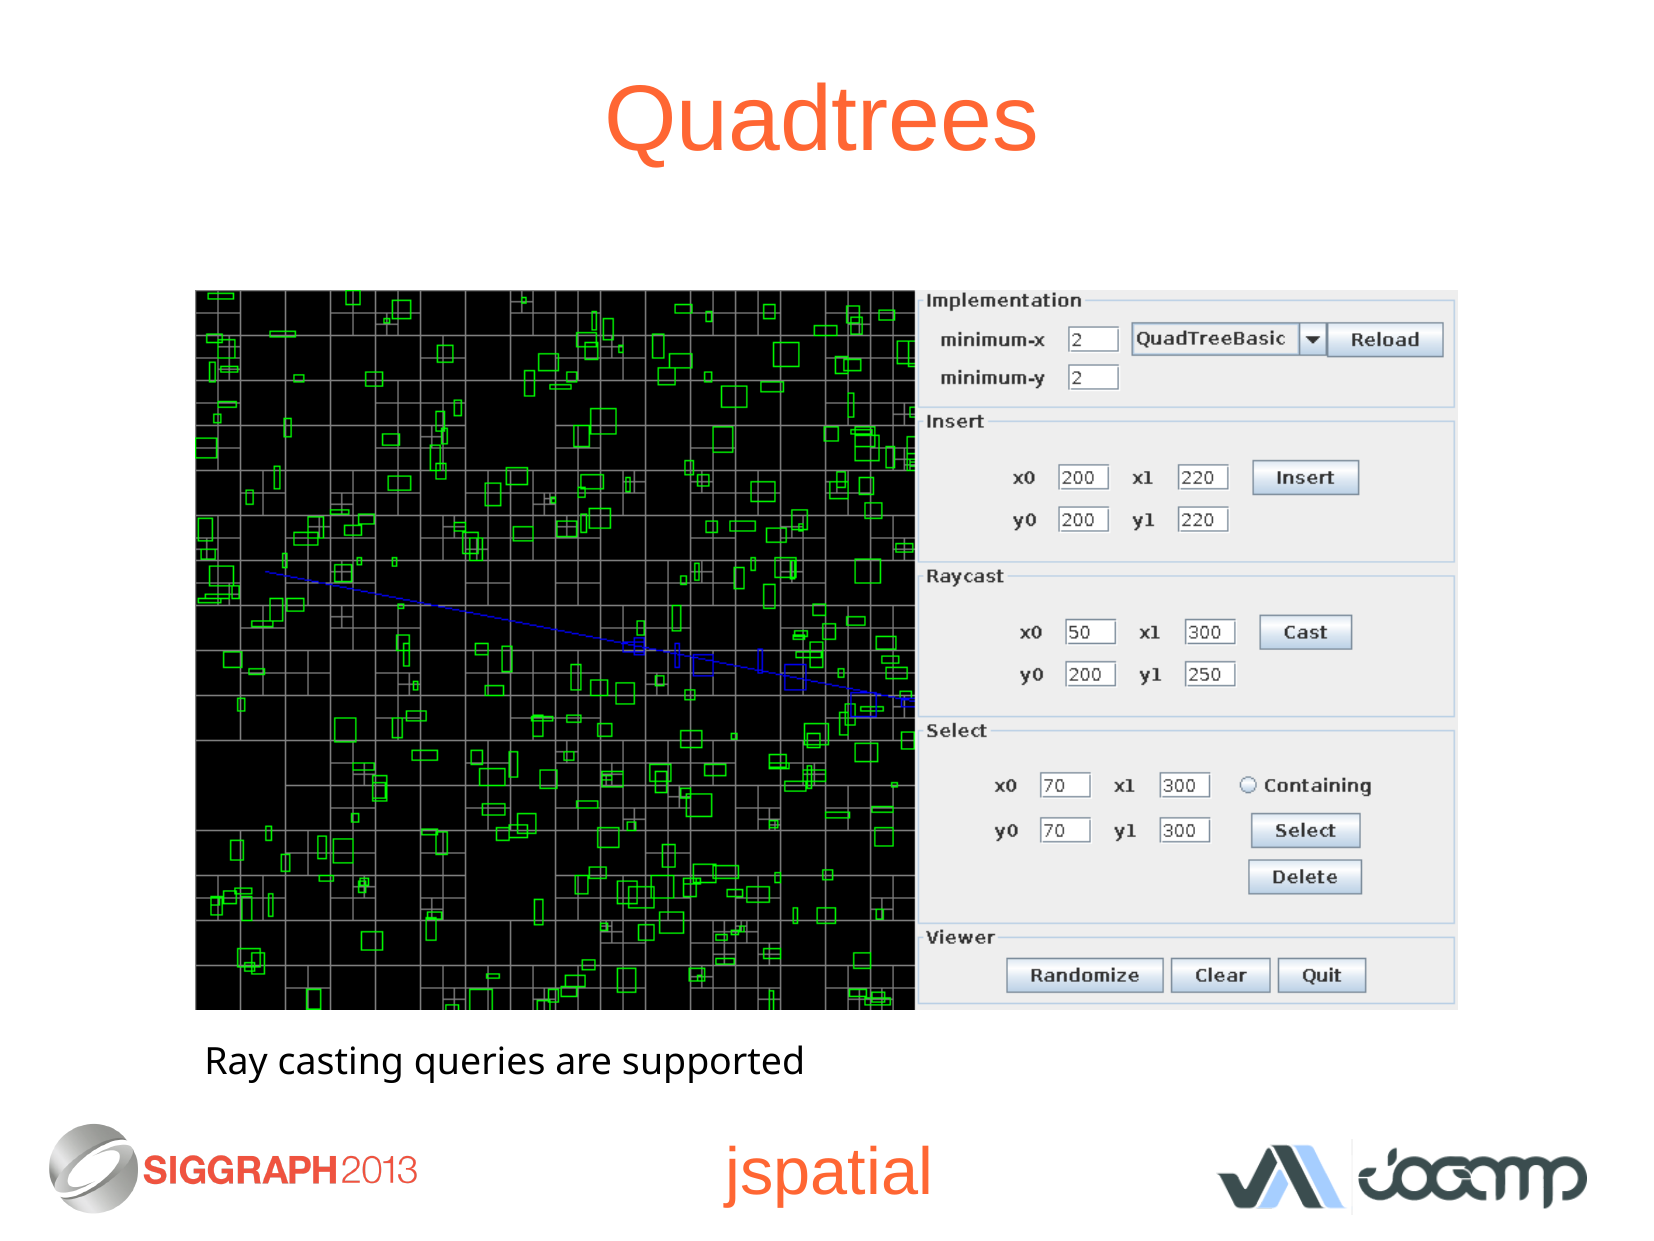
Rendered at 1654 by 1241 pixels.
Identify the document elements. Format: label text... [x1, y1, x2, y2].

text_box Ray casting queries are supported [189, 1027, 865, 1086]
title Quadtrees [68, 49, 1576, 188]
picture [195, 290, 1458, 1010]
title jspatial [642, 1125, 1016, 1217]
picture [1215, 1139, 1587, 1215]
picture [45, 1122, 421, 1215]
